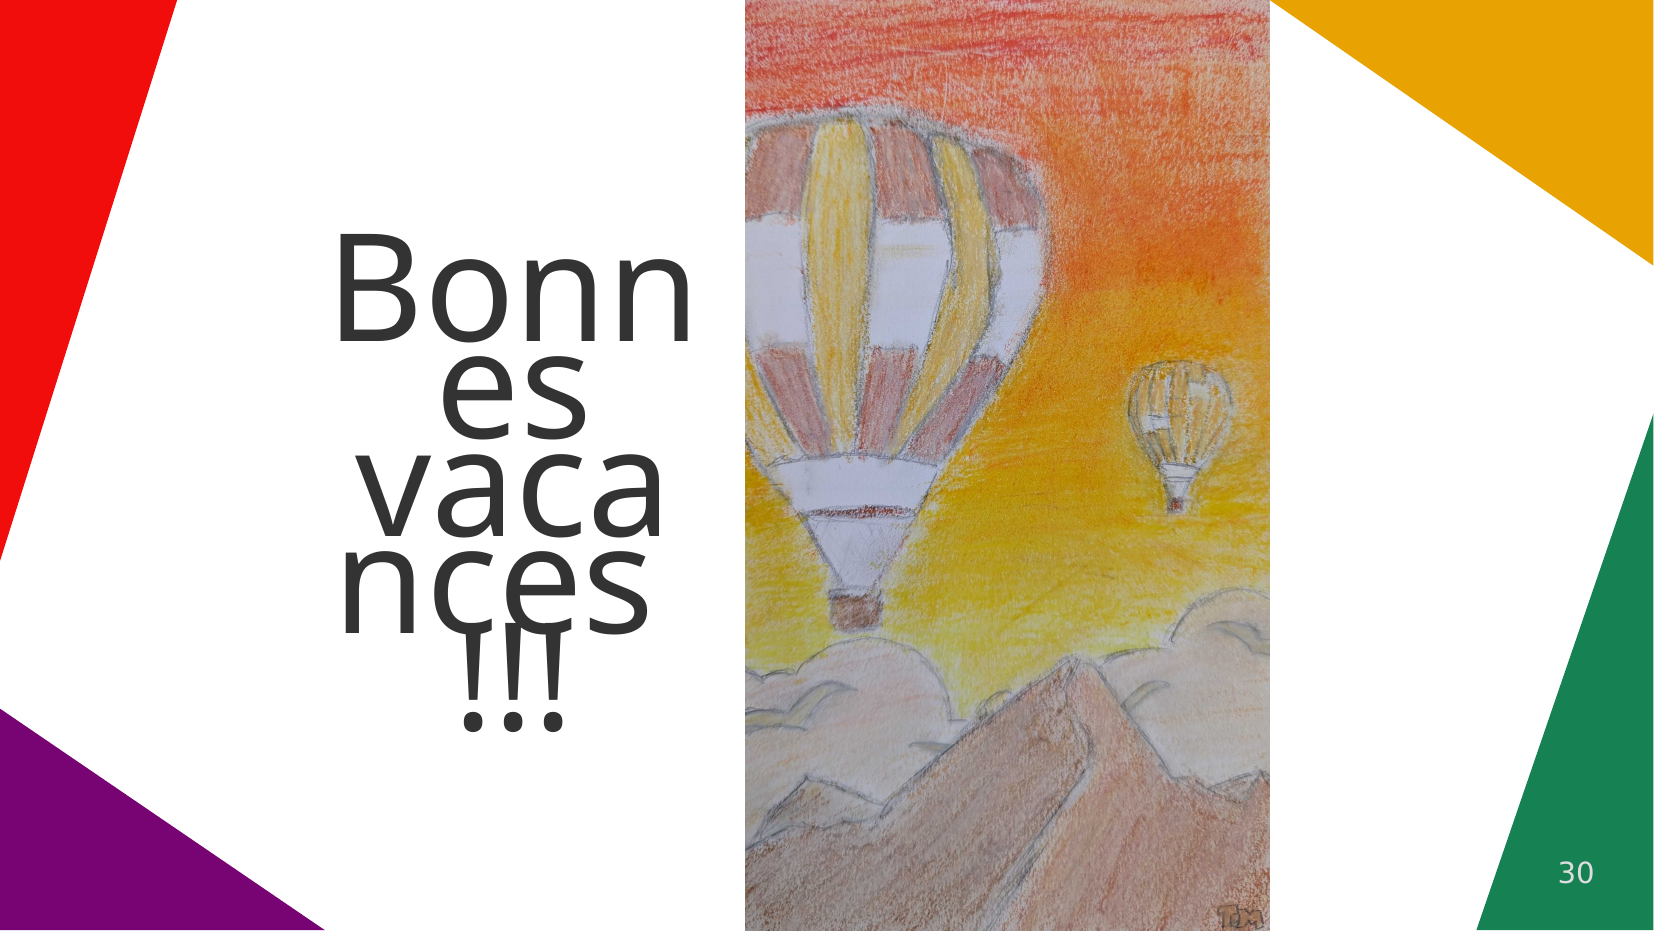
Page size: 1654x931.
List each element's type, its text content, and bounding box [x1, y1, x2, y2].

picture [745, 0, 1270, 931]
title Bonnes vacances !!! [324, 206, 703, 857]
